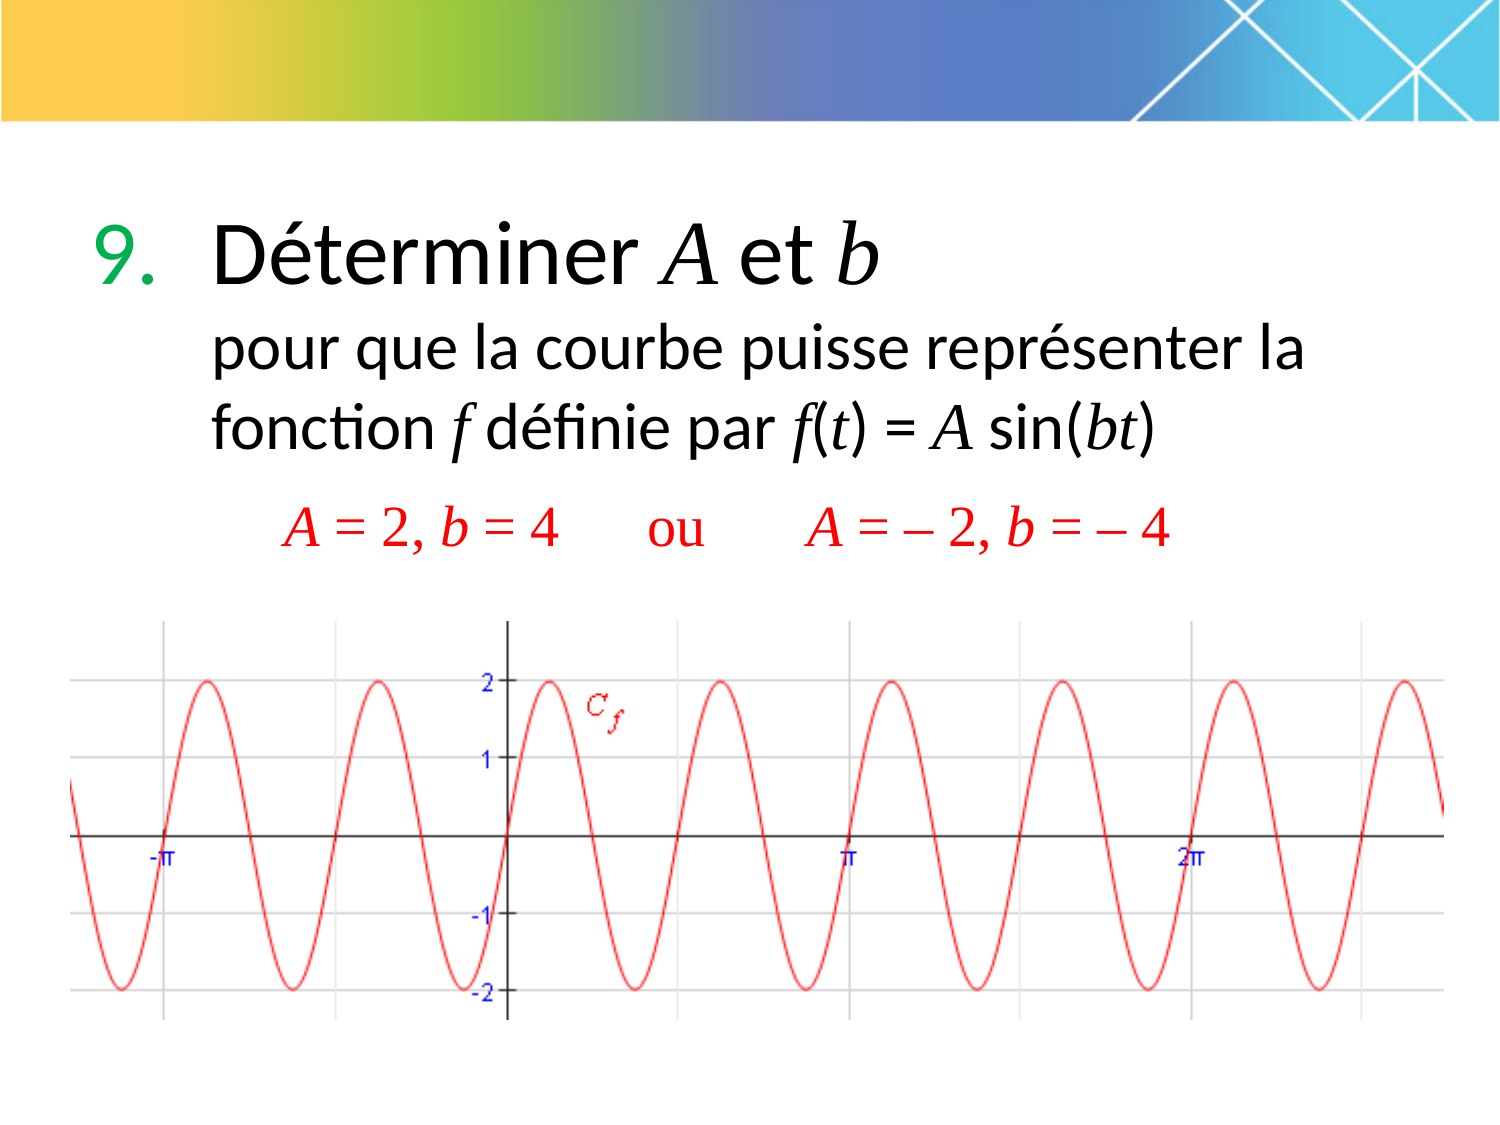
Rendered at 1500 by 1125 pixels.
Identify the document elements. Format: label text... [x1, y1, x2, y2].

title Déterminer A et b pour que la courbe puisse représenter la fonction f définie par f(t) = A sin(bt) [75, 164, 1426, 493]
text_box A = 2, b = 4 ou A = – 2, b = – 4 [269, 480, 1278, 566]
picture [0, 0, 1500, 123]
picture [70, 621, 1444, 1020]
